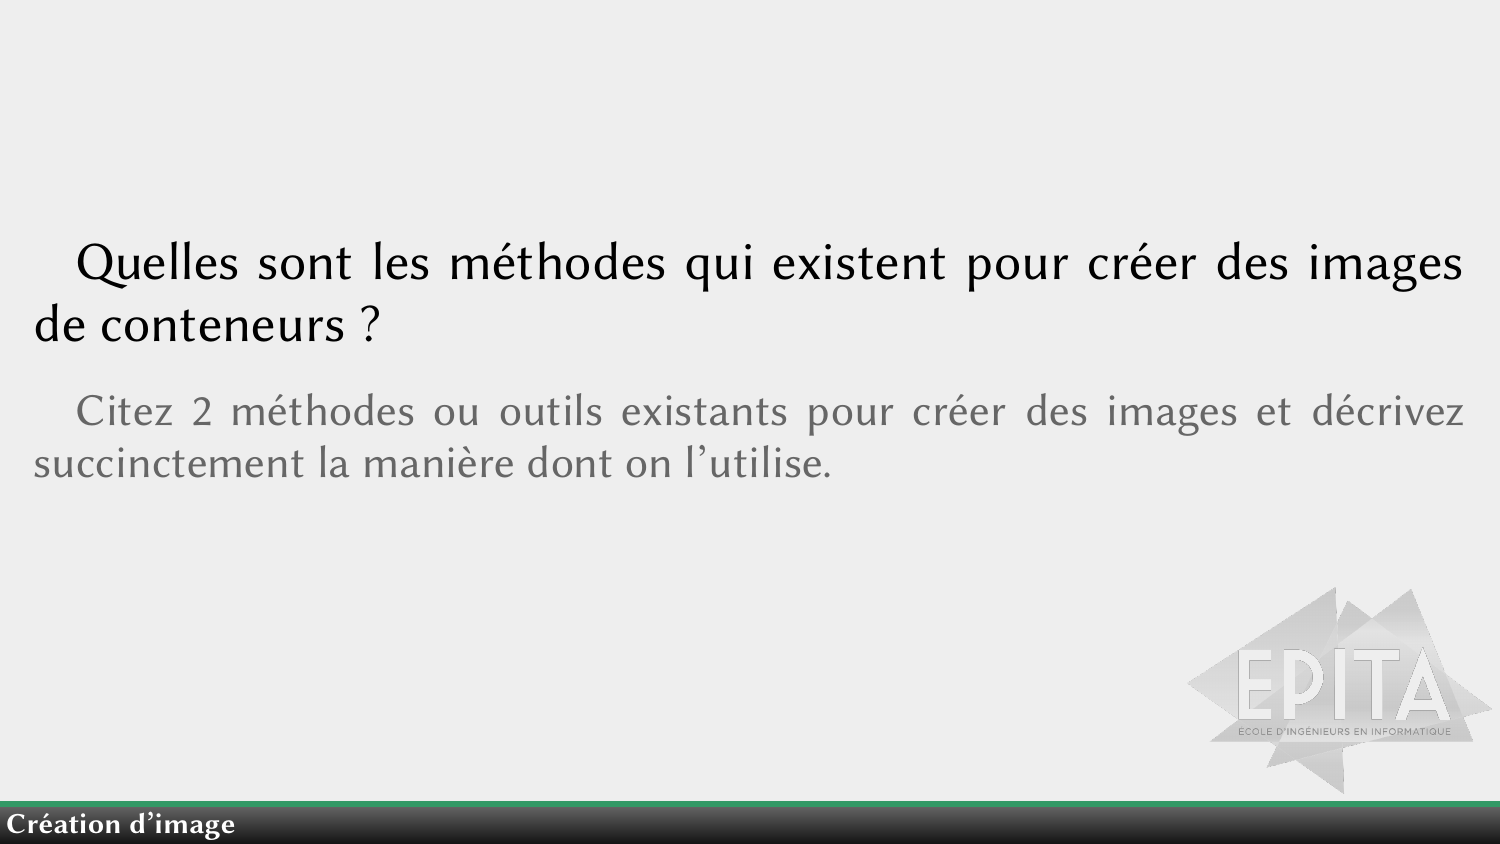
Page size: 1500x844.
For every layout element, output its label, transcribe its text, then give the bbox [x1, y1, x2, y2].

picture [1187, 587, 1492, 794]
title Création d’image [5, 801, 1075, 844]
list Quelles sont les méthodes qui existent pour créer des images de conteneurs ? Citez 2 méthodes ou outils existants pour créer des images et décrivez succinctement la manière dont on l’utilise. [33, 70, 1467, 650]
